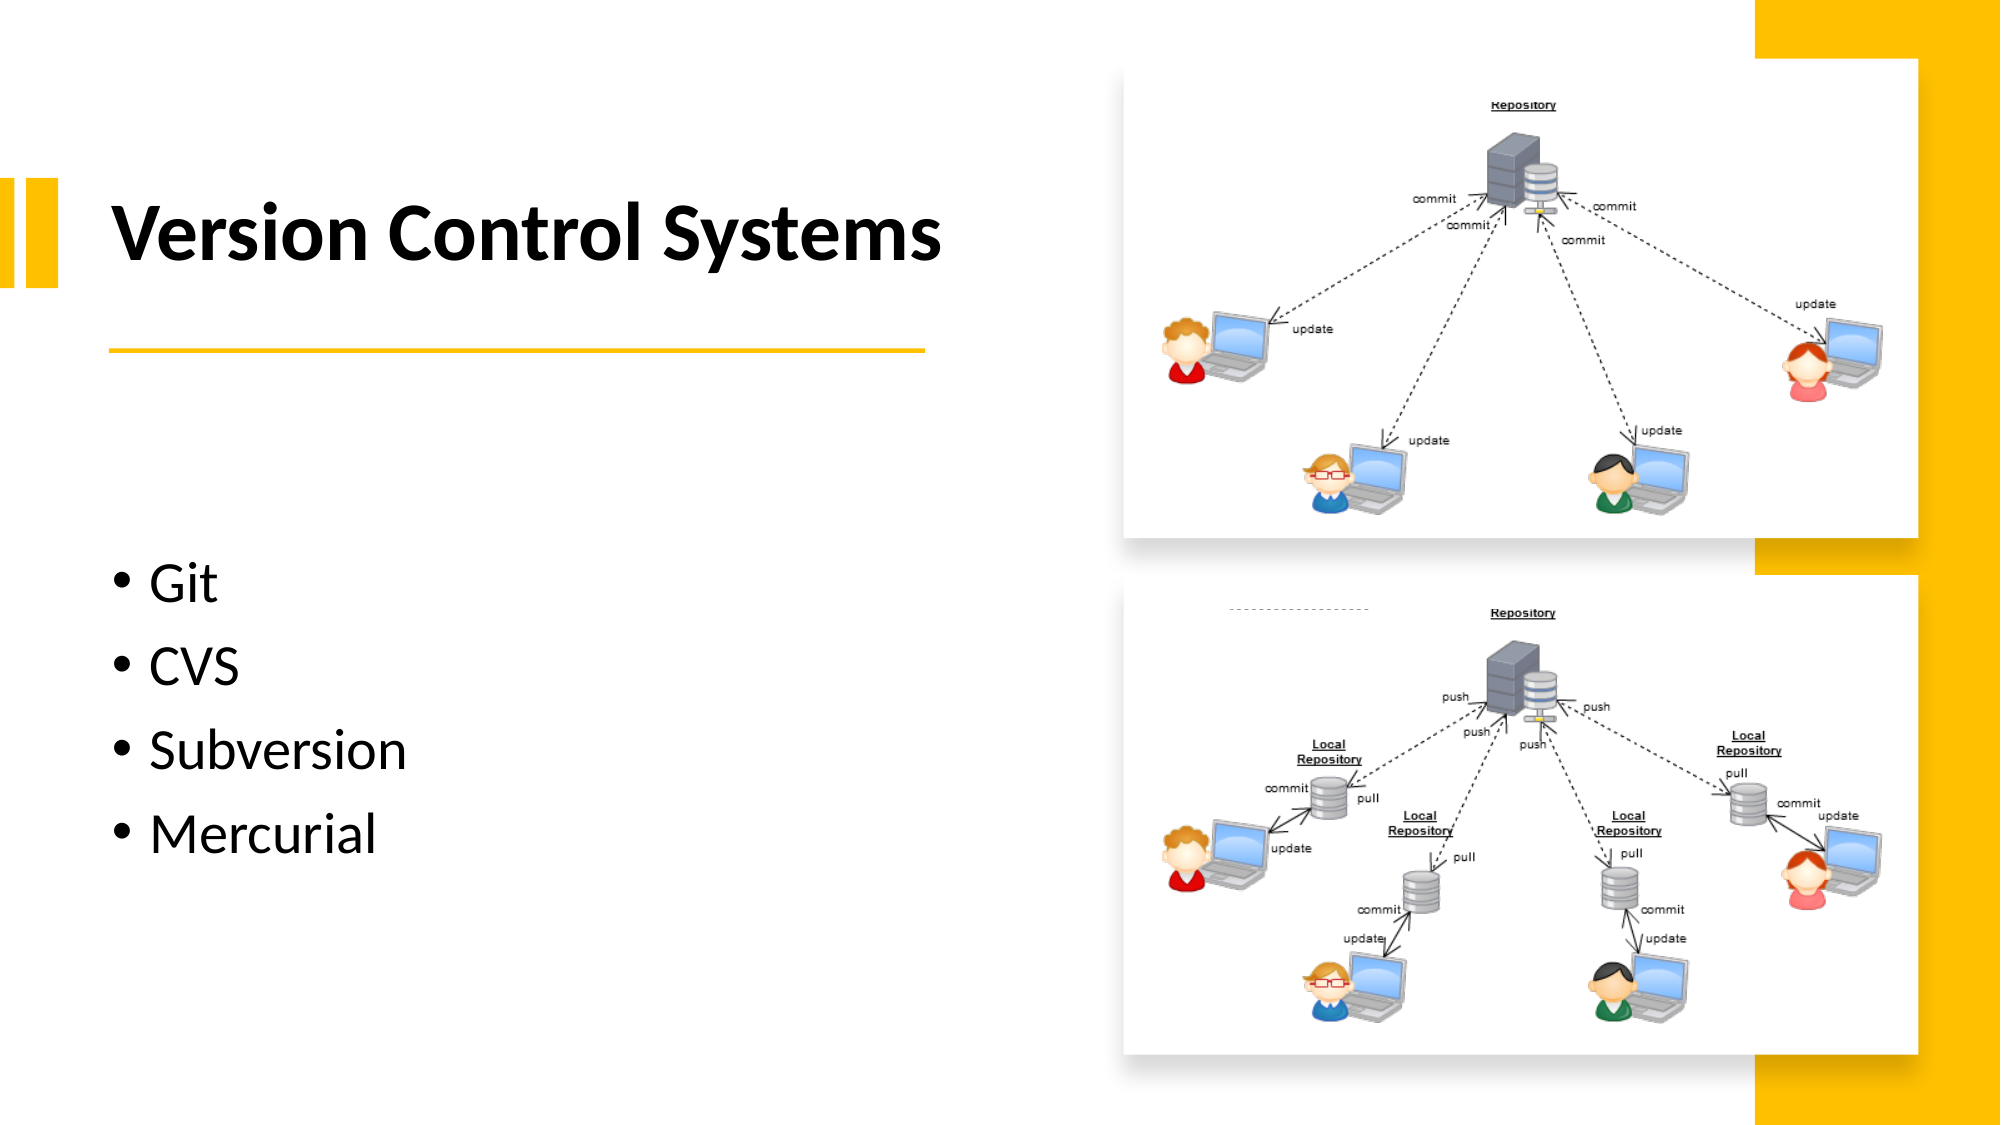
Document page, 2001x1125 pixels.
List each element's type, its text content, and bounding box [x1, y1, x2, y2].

text_box [0, 0, 2000, 1125]
picture [1161, 102, 1884, 516]
list Git CVS Subversion Mercurial [96, 382, 963, 1036]
picture [1161, 609, 1883, 1024]
title Version Control Systems [96, 140, 963, 326]
